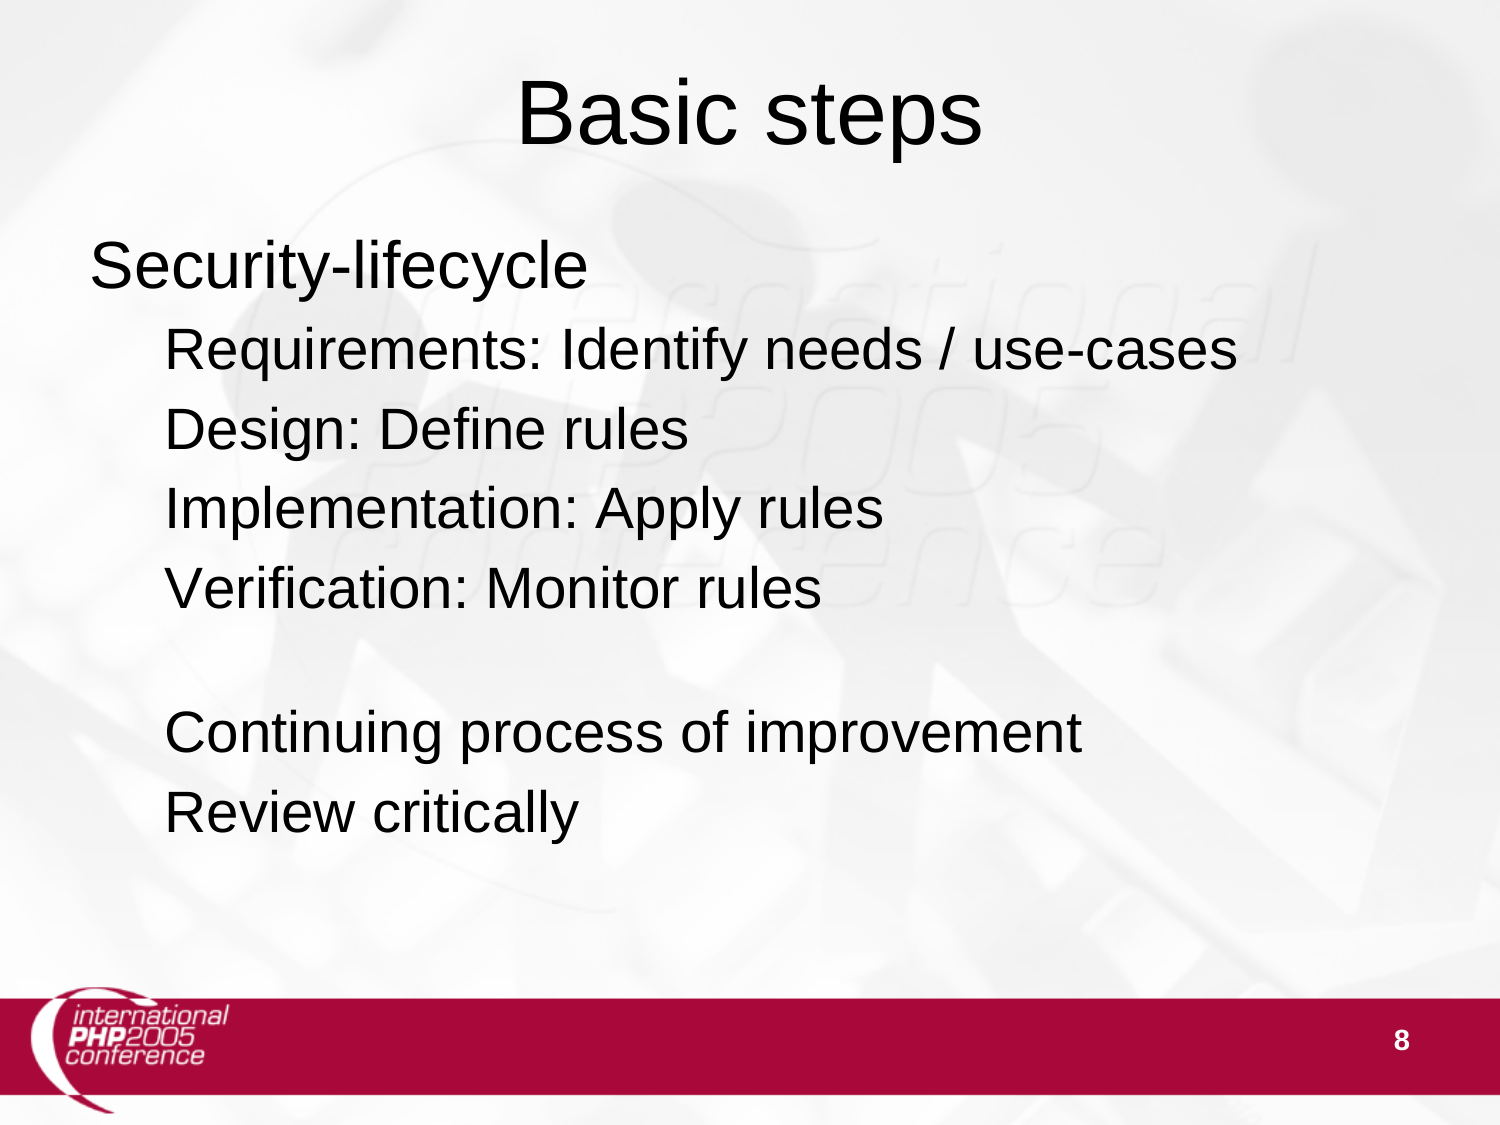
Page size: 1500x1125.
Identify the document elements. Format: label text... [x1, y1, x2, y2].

picture [0, 0, 1500, 1125]
title Basic steps [75, 18, 1426, 207]
list Security-lifecycle Requirements: Identify needs / use-cases Design: Define rules Implementation: Apply rules Verification: Monitor rules Continuing process of improvement Review critically [75, 220, 1426, 977]
